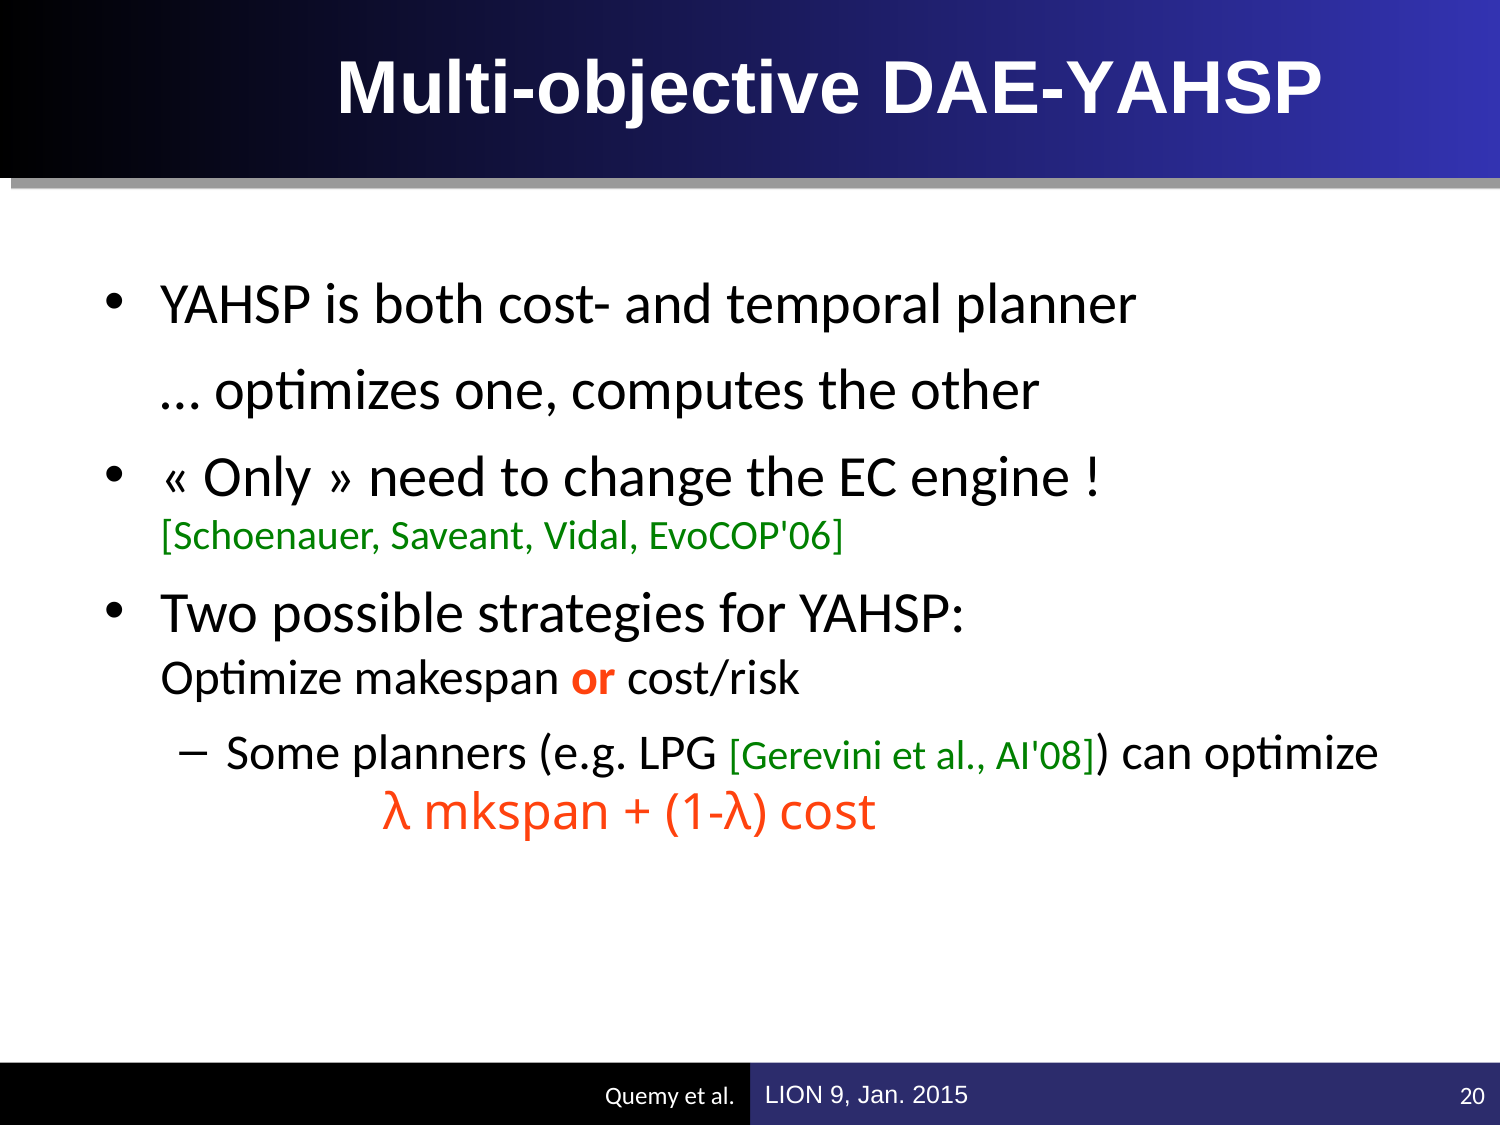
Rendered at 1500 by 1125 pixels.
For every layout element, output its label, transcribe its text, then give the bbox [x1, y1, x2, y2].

list YAHSP is both cost- and temporal planner … optimizes one, computes the other « Only » need to change the EC engine ! [Schoenauer, Saveant, Vidal, EvoCOP'06] Two possible strategies for YAHSP: Optimize makespan or cost/risk Some planners (e.g. LPG [Gerevini et al., AI'08]) can optimize λ mkspan + (1-λ) cost [89, 257, 1446, 1125]
text_box Multi-objective DAE-YAHSP [322, 31, 1395, 137]
